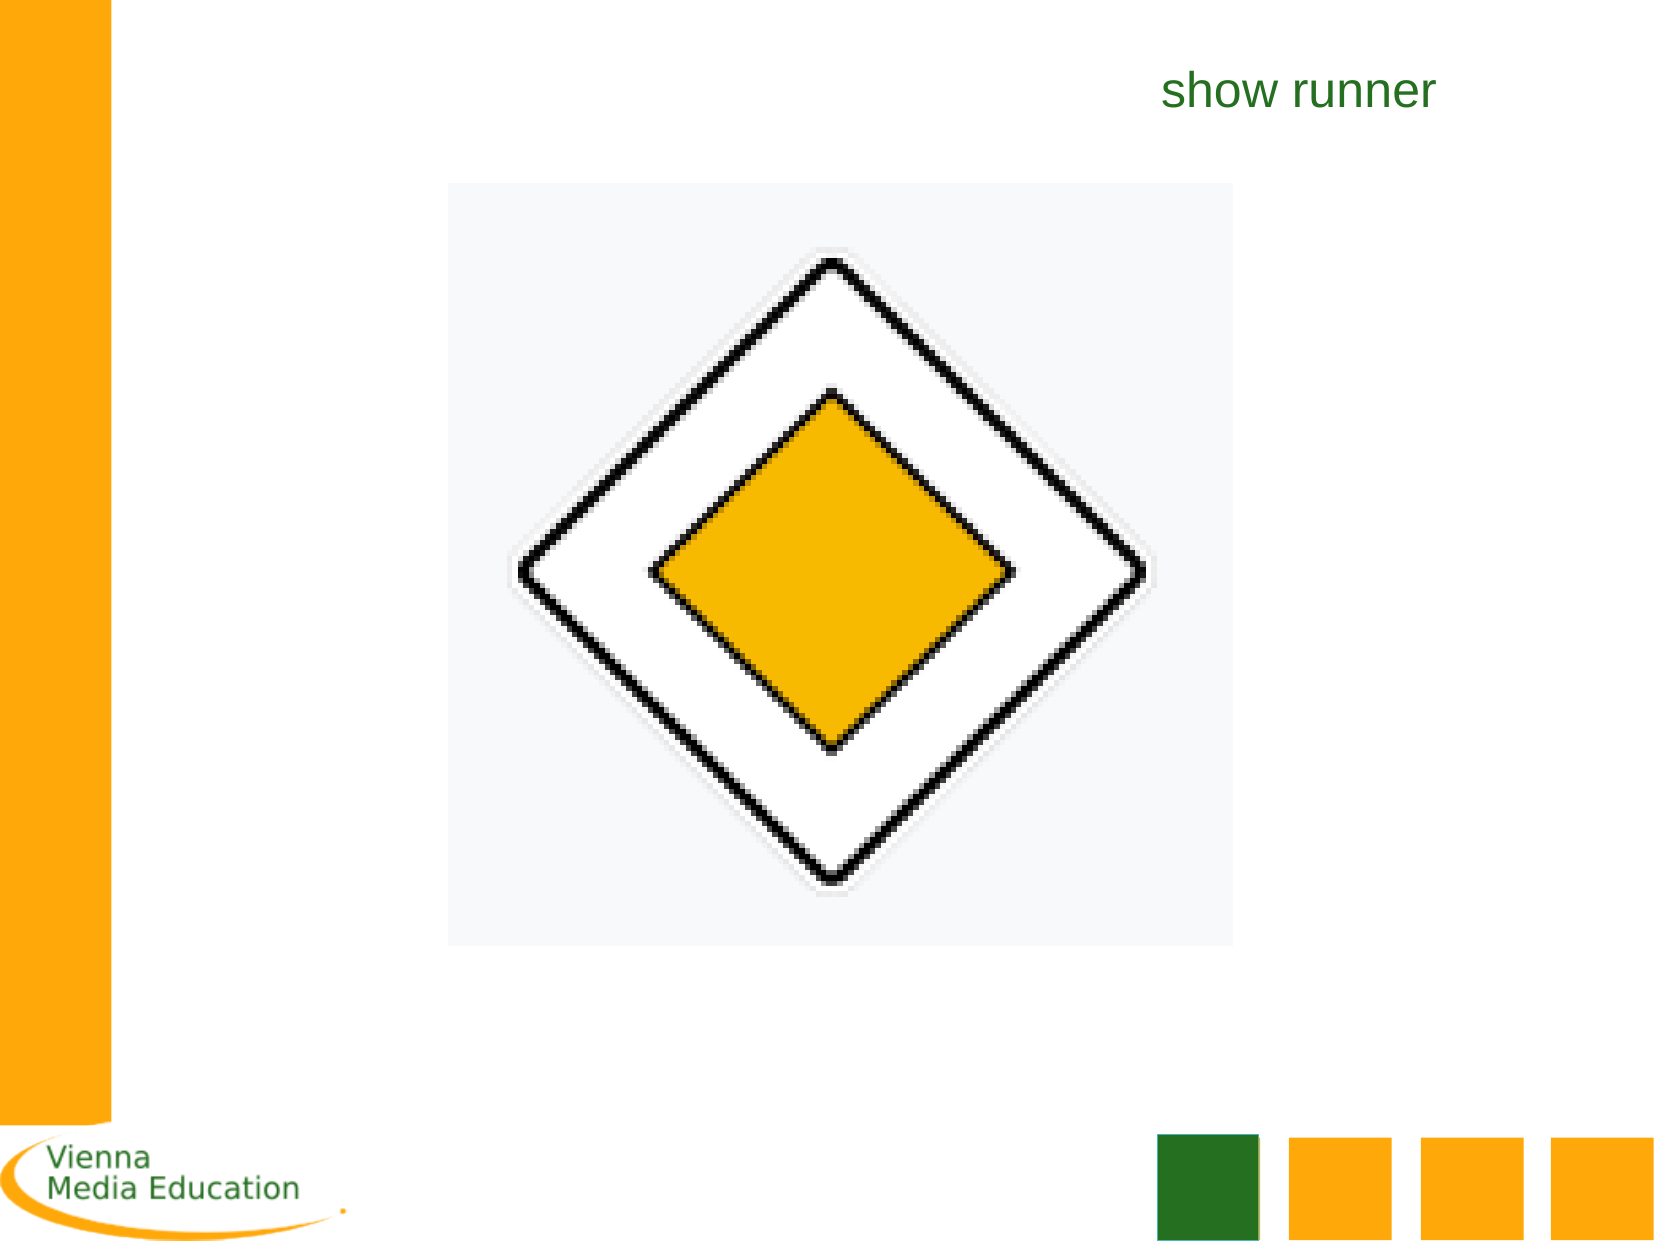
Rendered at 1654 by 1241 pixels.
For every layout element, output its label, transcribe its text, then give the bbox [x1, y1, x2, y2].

picture [448, 183, 1233, 946]
picture [0, 1114, 398, 1241]
text_box show runner [1161, 62, 1515, 163]
text_box [1157, 1134, 1259, 1241]
